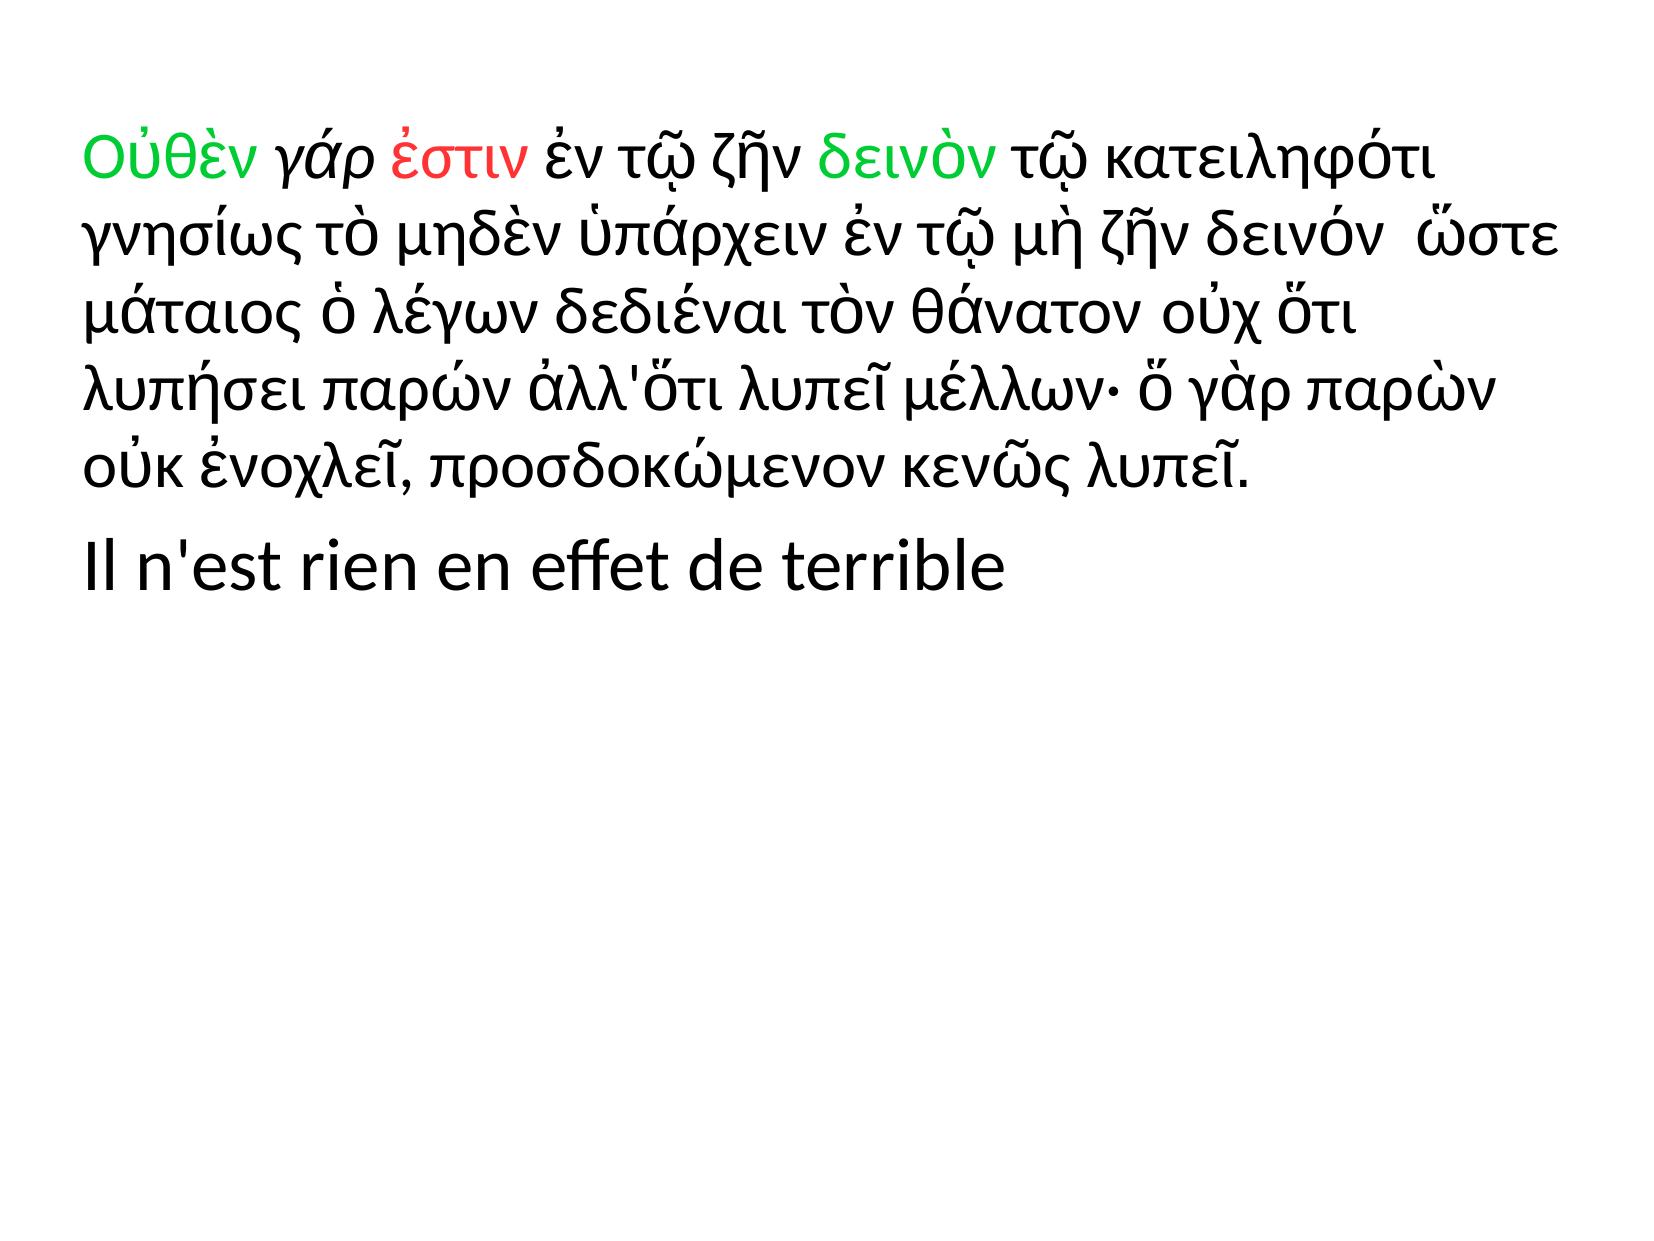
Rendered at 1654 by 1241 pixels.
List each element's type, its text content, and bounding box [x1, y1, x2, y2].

list Oὐθὲν γάρ ἐστιν ἐν τῷ ζῆν δεινὸν τῷ κατειληφότι γνησίως τὸ μηδὲν ὑπάρχειν ἐν τῷ μὴ ζῆν δεινόν ὥστε μάταιος ὁ λέγων δεδιέναι τὸν θάνατον οὐχ ὅτι λυπήσει παρών ἀλλ'ὅτι λυπεῖ μέλλων· ὅ γὰρ παρὼν οὐκ ἐνοχλεῖ, προσδοκώμενον κενῶς λυπεῖ. Il n'est rien en effet de terrible [82, 118, 1571, 1121]
